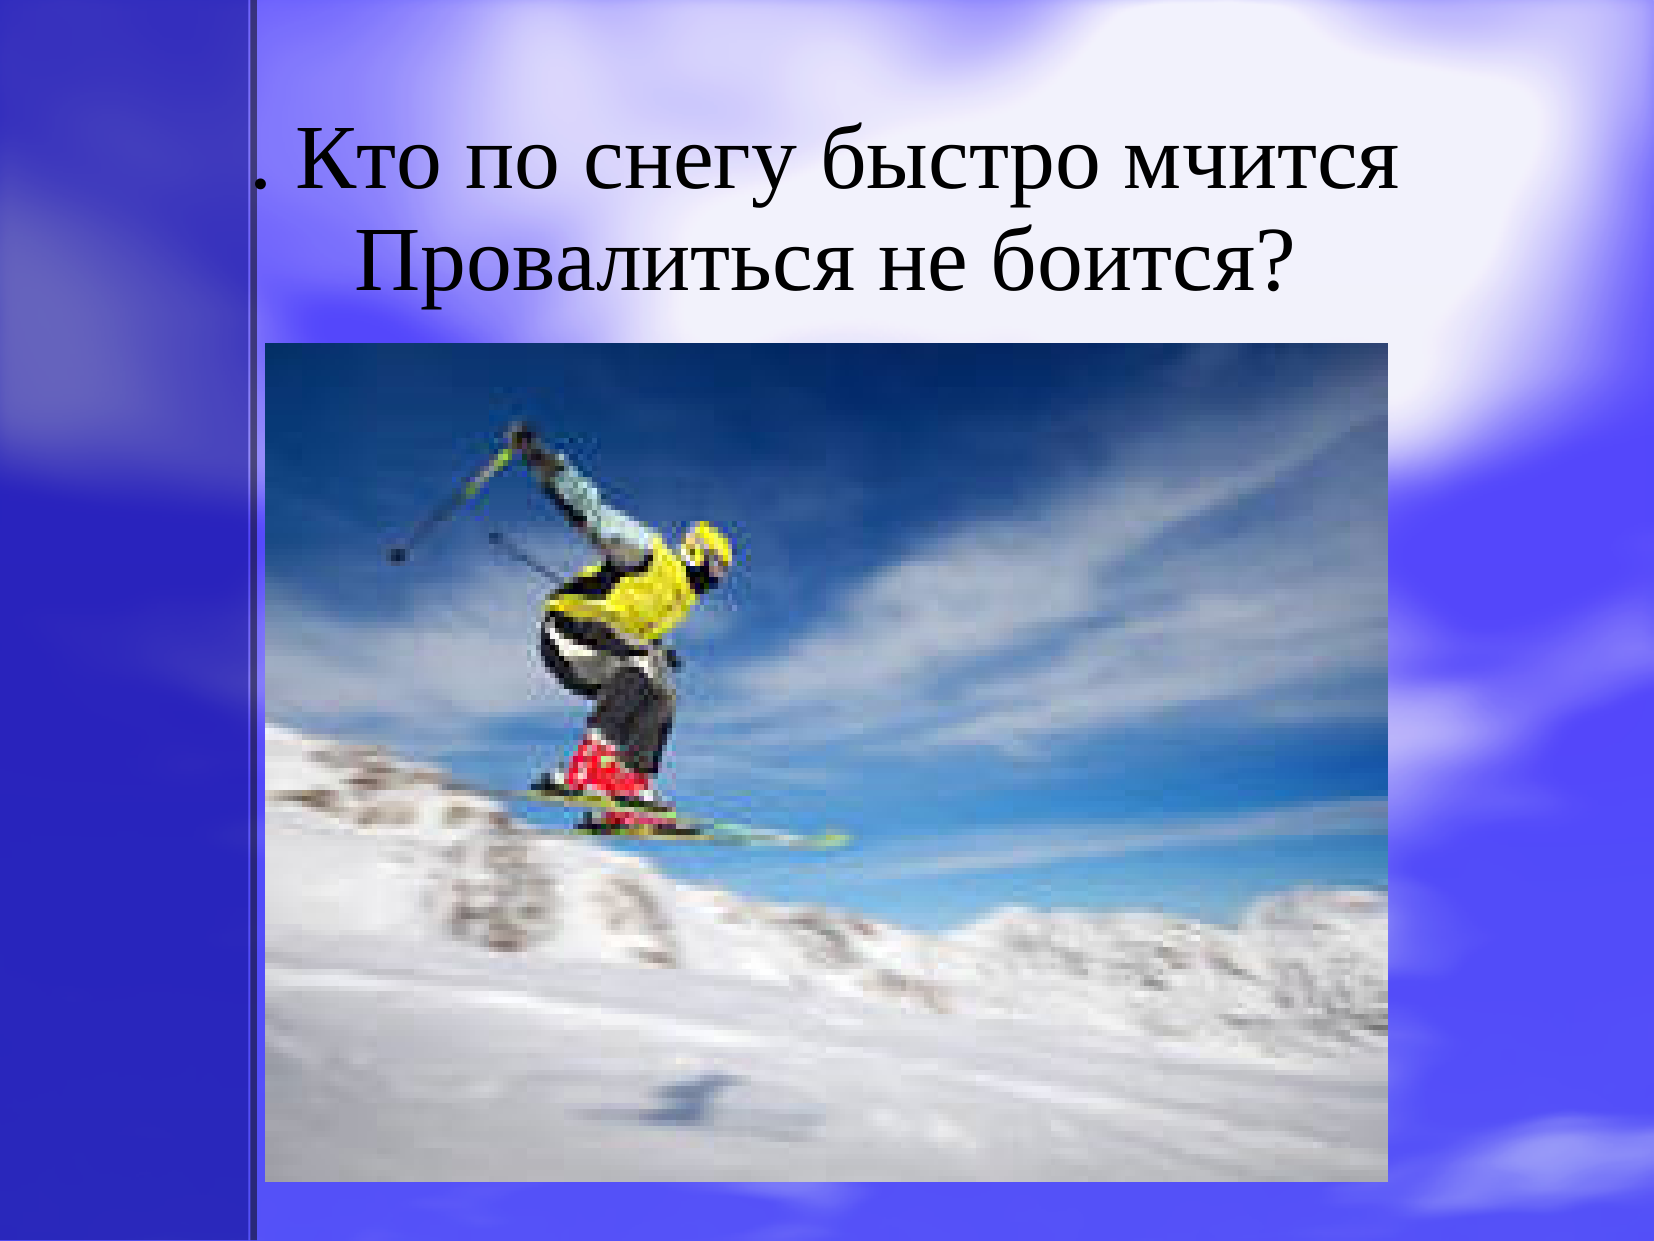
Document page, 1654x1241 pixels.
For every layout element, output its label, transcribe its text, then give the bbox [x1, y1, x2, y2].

title . Кто по снегу быстро мчится Провалиться не боится? [119, 104, 1533, 313]
picture [265, 343, 1388, 1182]
